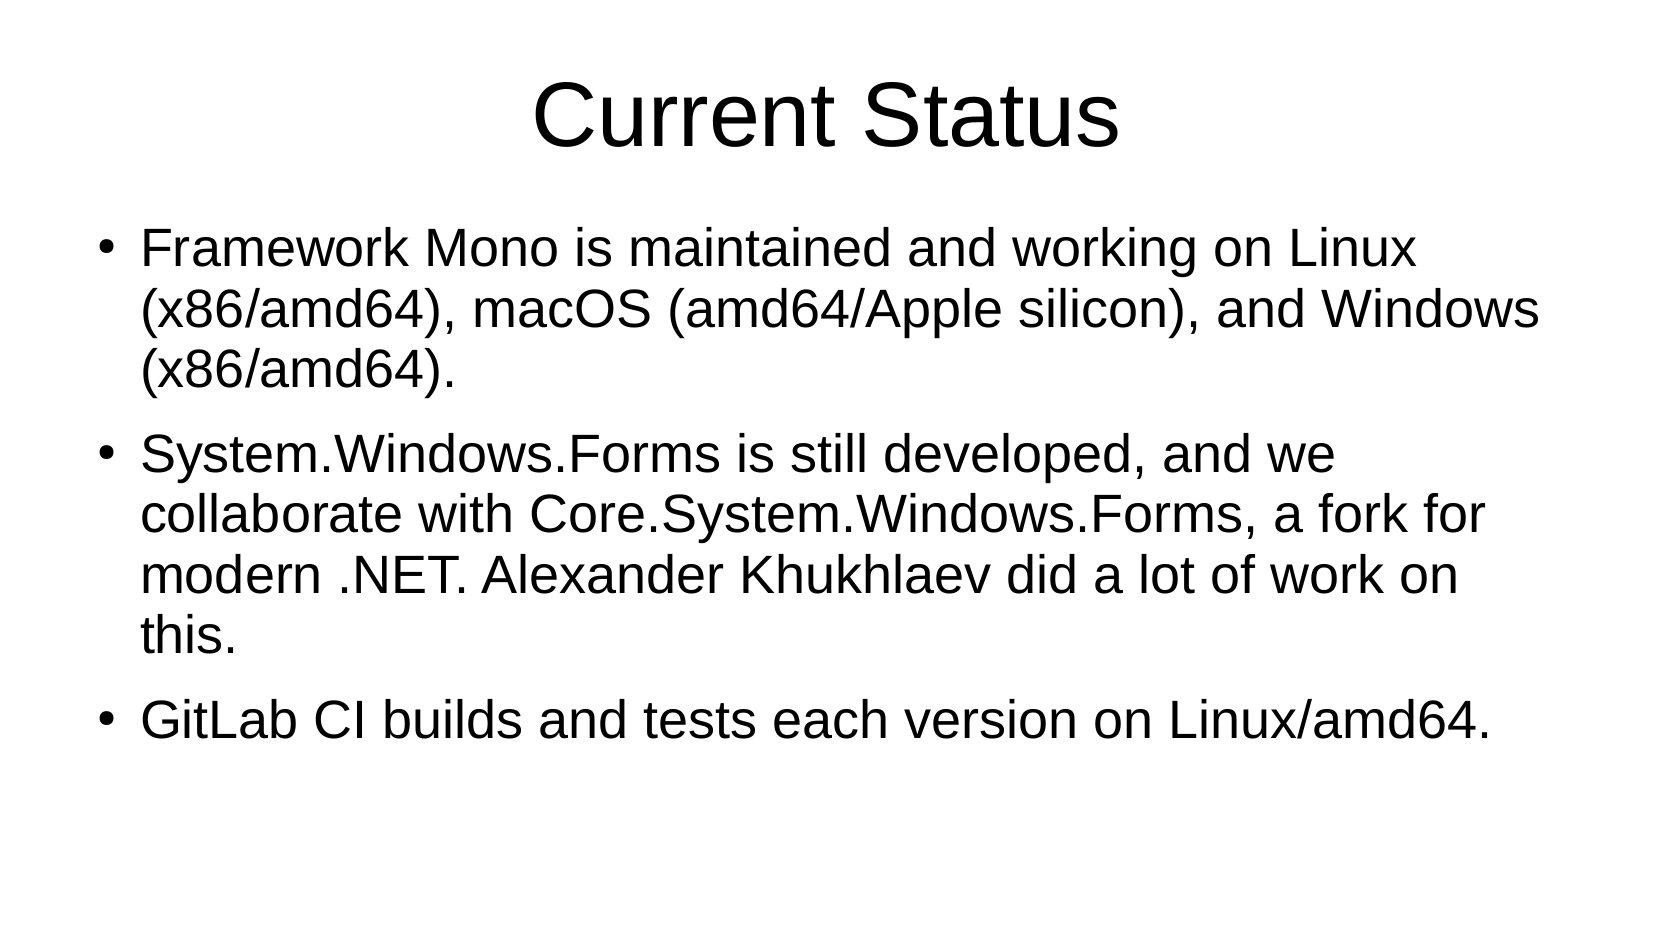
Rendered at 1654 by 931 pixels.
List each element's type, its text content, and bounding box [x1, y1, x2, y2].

title Current Status [82, 37, 1571, 193]
list Framework Mono is maintained and working on Linux (x86/amd64), macOS (amd64/Apple silicon), and Windows (x86/amd64). System.Windows.Forms is still developed, and we collaborate with Core.System.Windows.Forms, a fork for modern .NET. Alexander Khukhlaev did a lot of work on this. GitLab CI builds and tests each version on Linux/amd64. [82, 217, 1571, 758]
